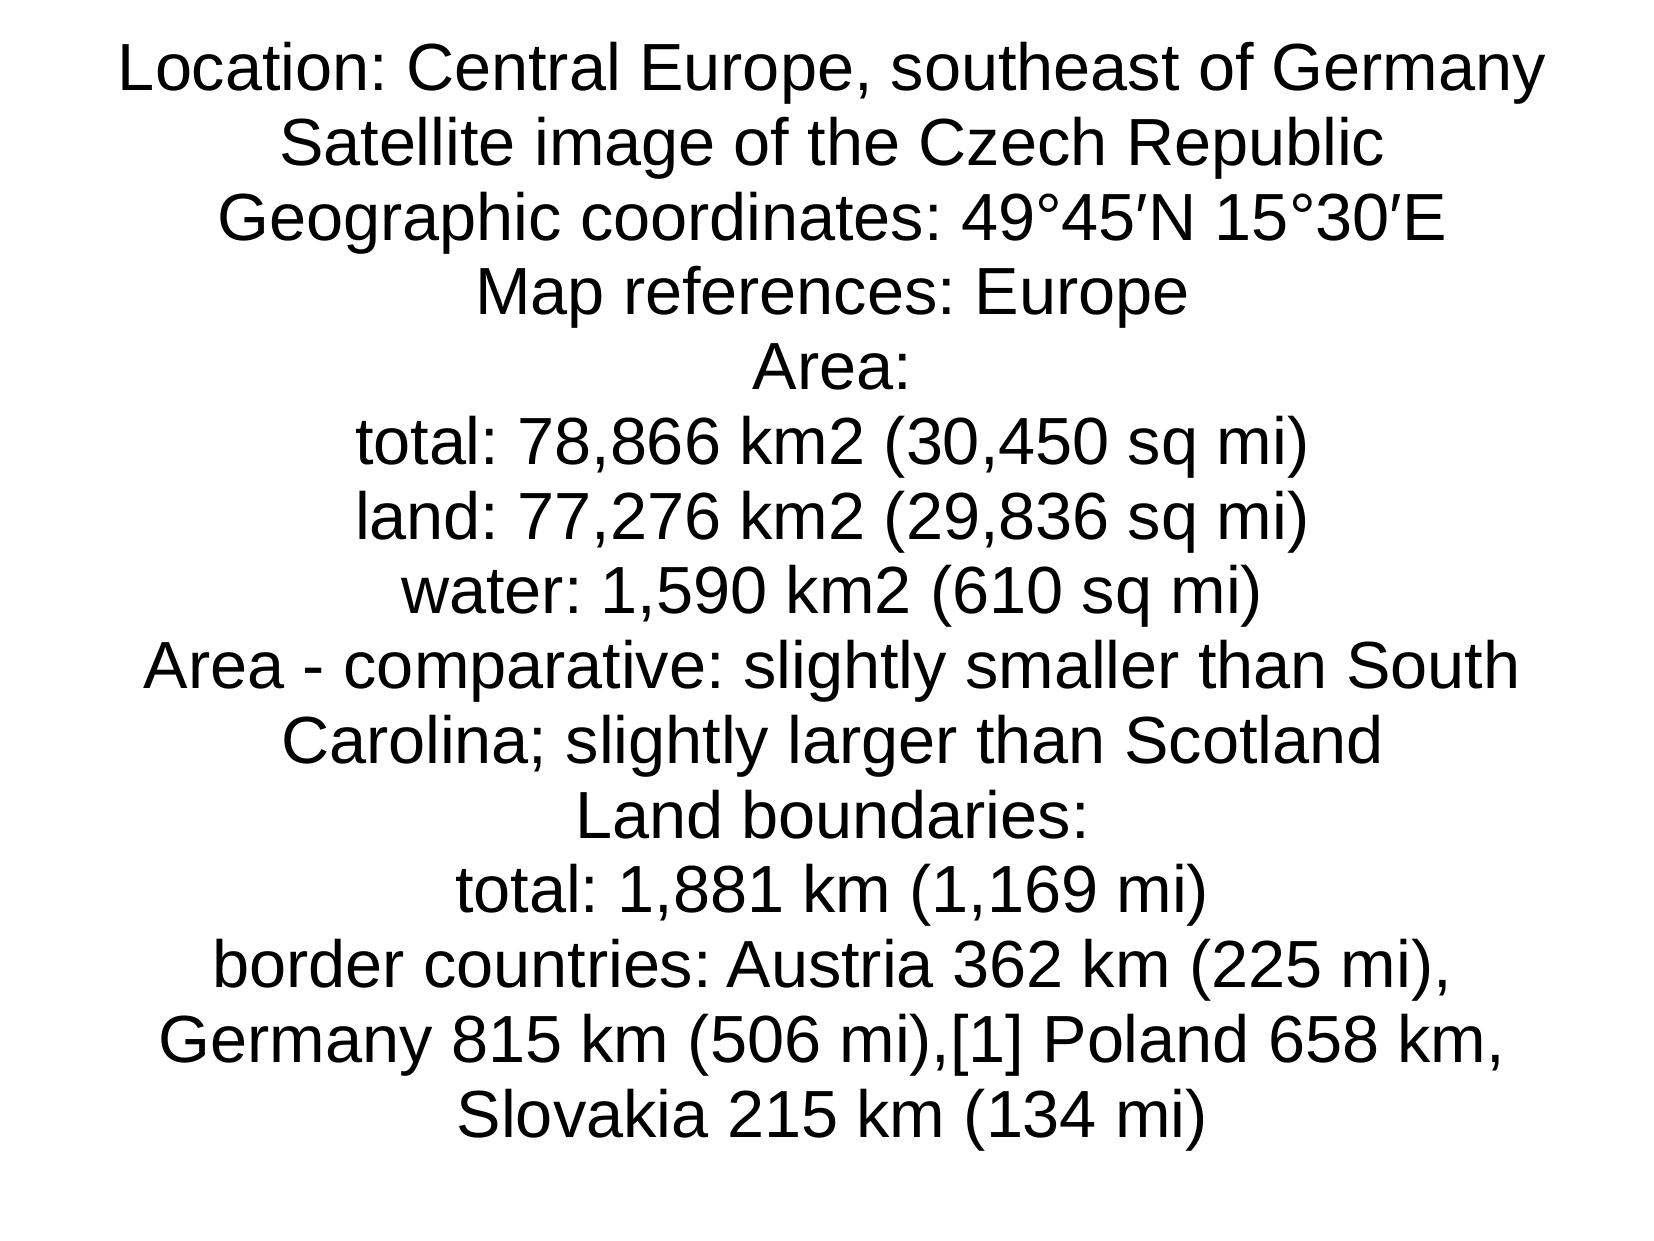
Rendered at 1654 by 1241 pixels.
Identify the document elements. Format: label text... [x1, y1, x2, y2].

text_box Location: Central Europe, southeast of Germany Satellite image of the Czech Republic Geographic coordinates: 49°45′N 15°30′E Map references: Europe Area: total: 78,866 km2 (30,450 sq mi) land: 77,276 km2 (29,836 sq mi) water: 1,590 km2 (610 sq mi) Area - comparative: slightly smaller than South Carolina; slightly larger than Scotland Land boundaries: total: 1,881 km (1,169 mi) border countries: Austria 362 km (225 mi), Germany 815 km (506 mi),[1] Poland 658 km, Slovakia 215 km (134 mi) [88, 30, 1577, 1152]
